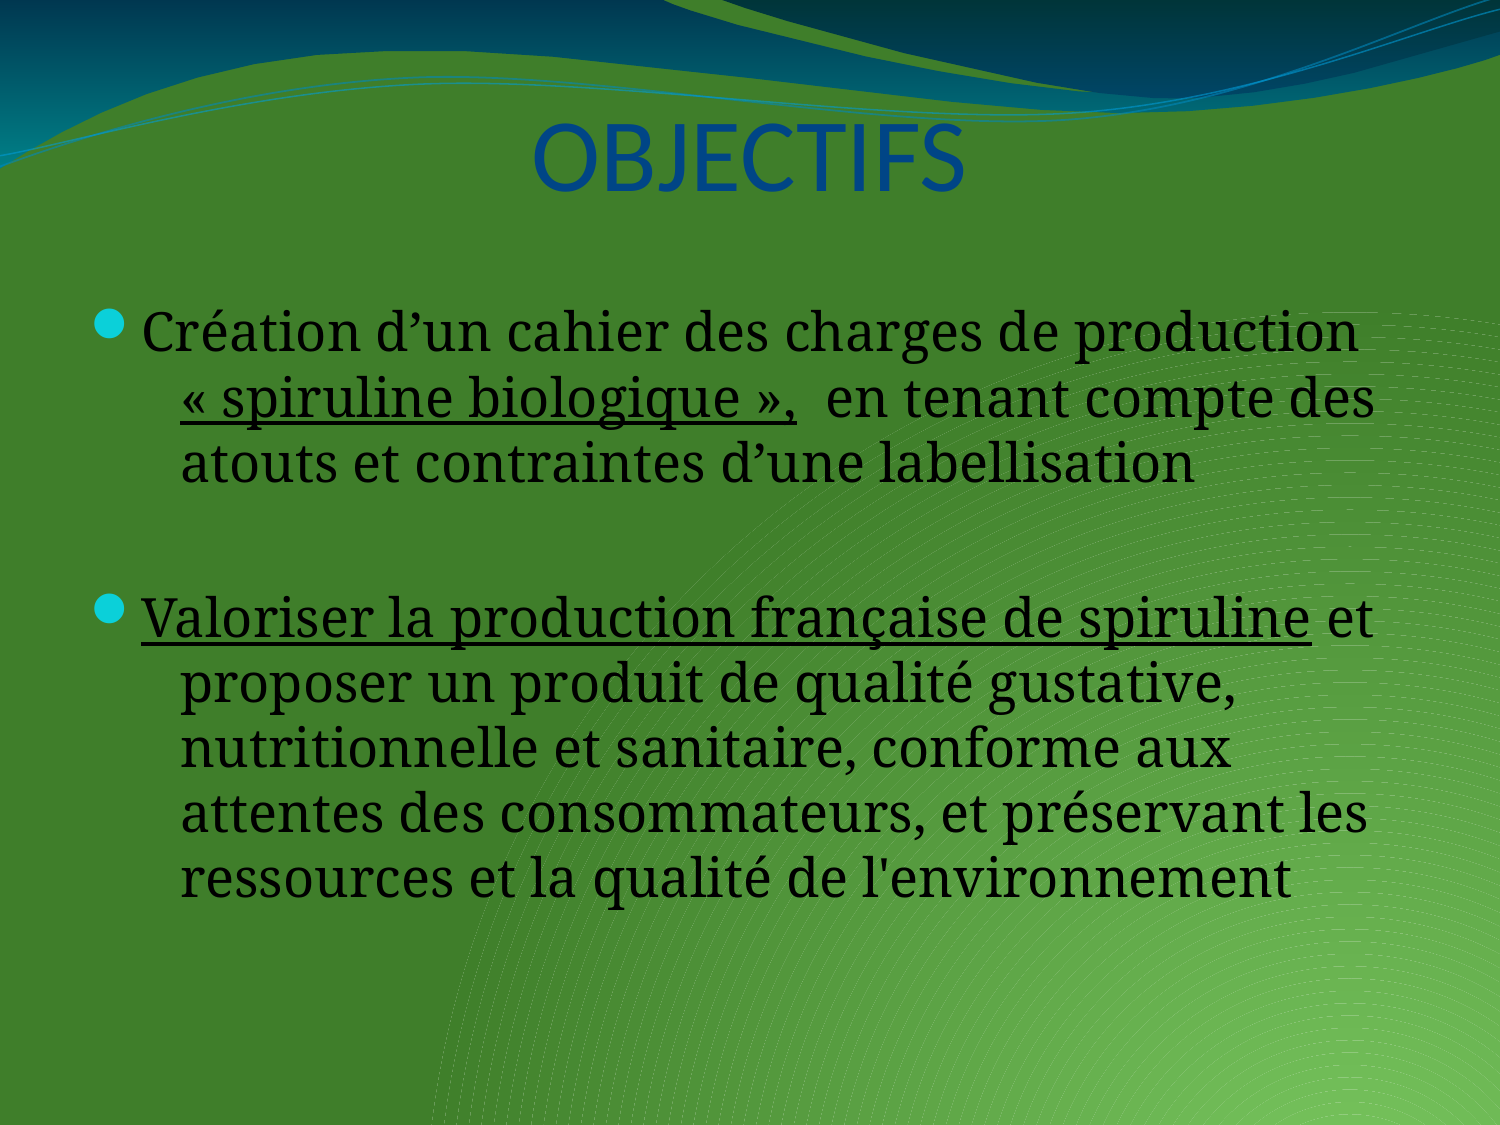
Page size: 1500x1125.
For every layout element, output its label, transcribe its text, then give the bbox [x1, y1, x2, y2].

title OBJECTIFS [75, 19, 1426, 212]
list Création d’un cahier des charges de production « spiruline biologique », en tenant compte des atouts et contraintes d’une labellisation Valoriser la production française de spiruline et proposer un produit de qualité gustative, nutritionnelle et sanitaire, conforme aux attentes des consommateurs, et préservant les ressources et la qualité de l'environnement [75, 212, 1426, 1095]
